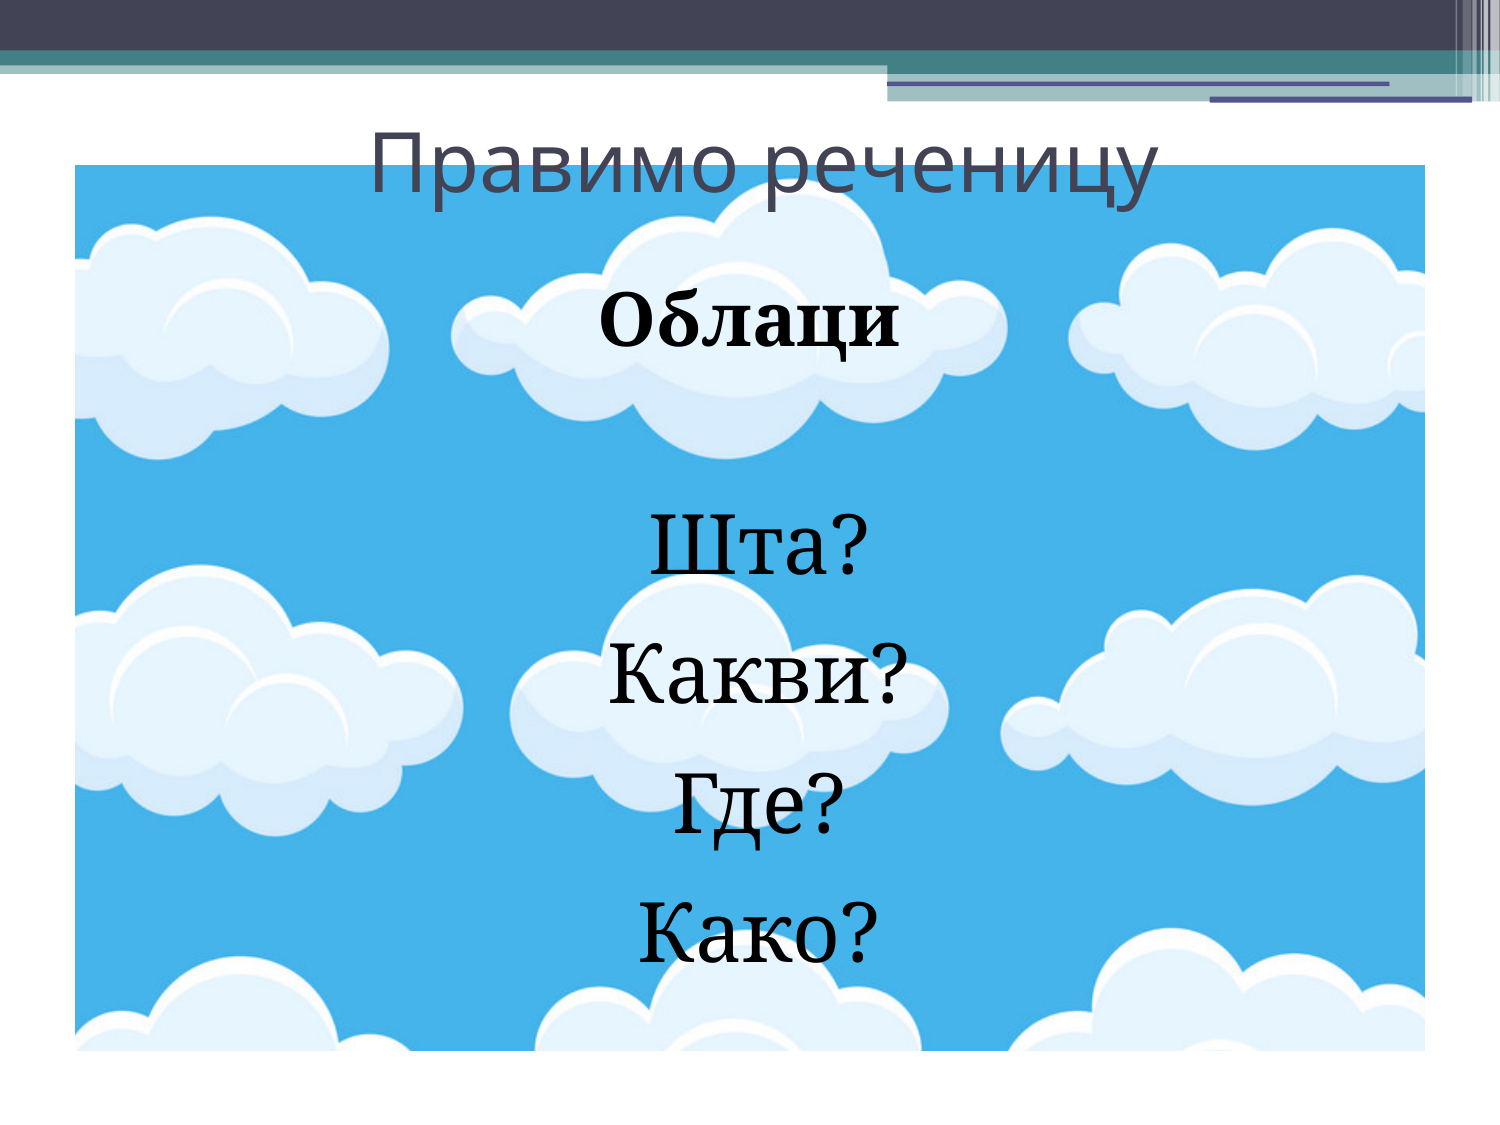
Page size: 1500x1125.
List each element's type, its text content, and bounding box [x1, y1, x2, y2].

list Облаци Шта? Какви? Где? Како? [75, 164, 1425, 1051]
title Правимо реченицу [88, 101, 1439, 232]
